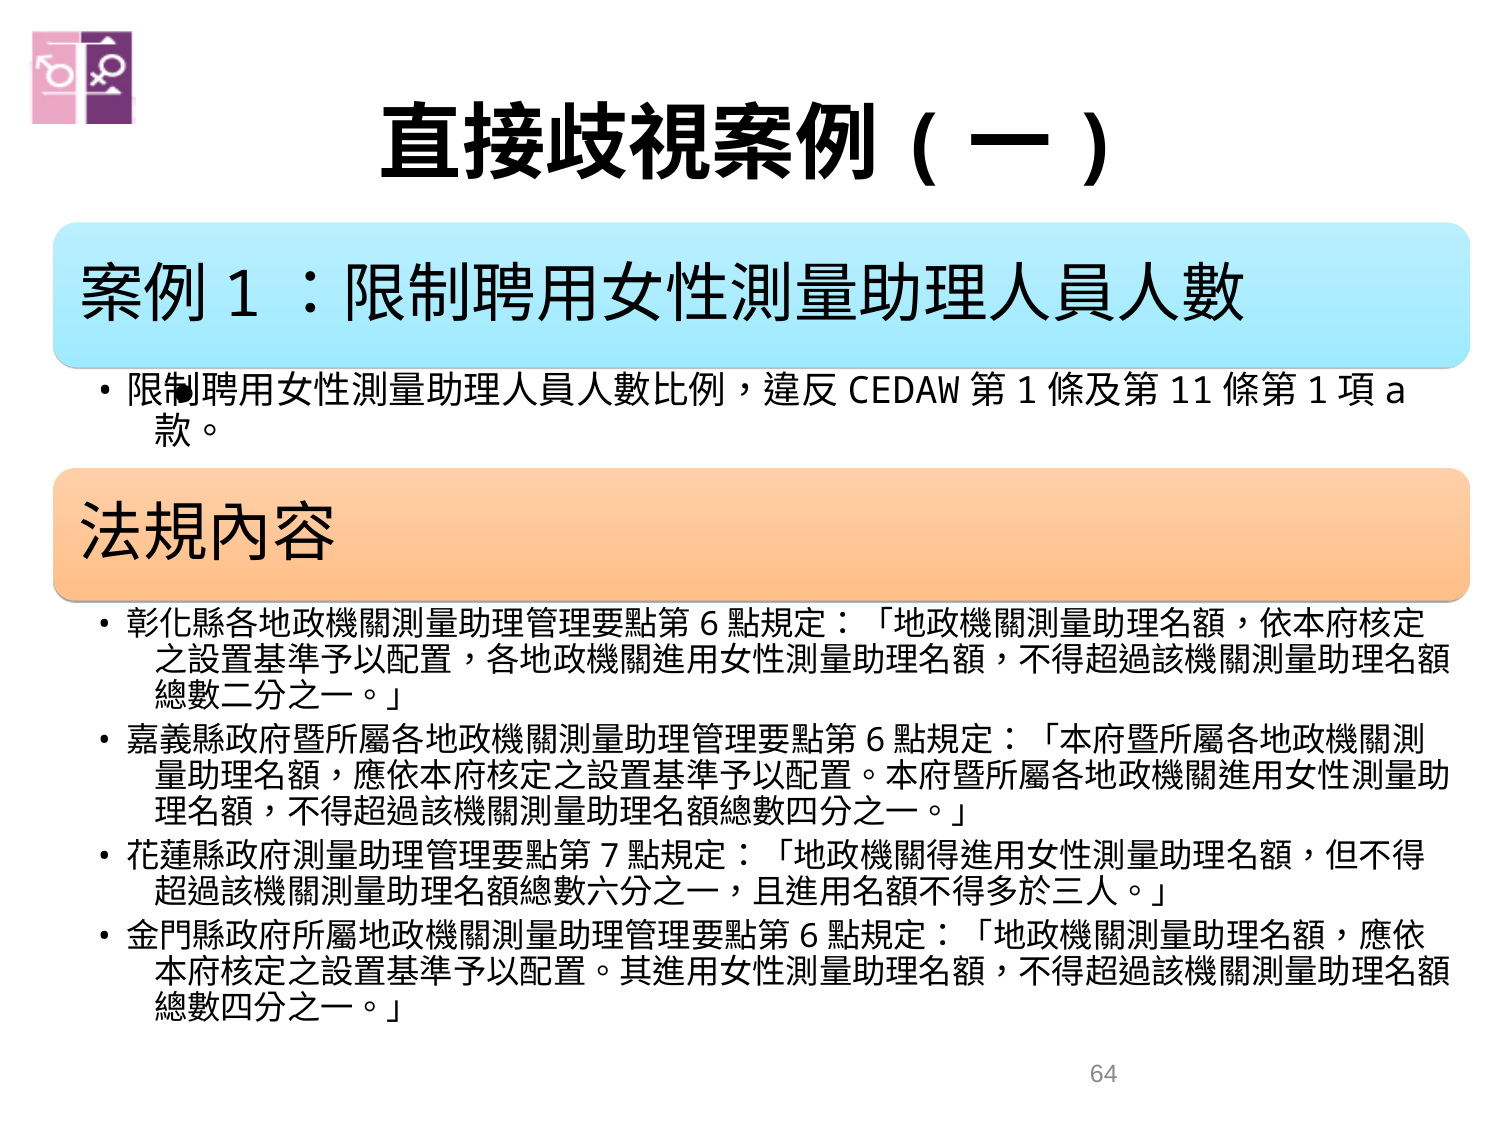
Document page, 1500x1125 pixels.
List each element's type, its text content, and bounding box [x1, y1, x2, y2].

title 直接歧視案例(一) [75, 45, 1426, 222]
text_box 彰化縣各地政機關測量助理管理要點第6點規定：「地政機關測量助理名額，依本府核定之設置基準予以配置，各地政機關進用女性測量助理名額，不得超過該機關測量助理名額總數二分之一。」 嘉義縣政府暨所屬各地政機關測量助理管理要點第6點規定：「本府暨所屬各地政機關測量助理名額，應依本府核定之設置基準予以配置。本府暨所屬各地政機關進用女性測量助理名額，不得超過該機關測量助理名額總數四分之一。」 花蓮縣政府測量助理管理要點第7點規定：「地政機關得進用女性測量助理名額，但不得超過該機關測量助理名額總數六分之一，且進用名額不得多於三人。」 金門縣政府所屬地政機關測量助理管理要點第6點規定：「地政機關測量助理名額，應依本府核定之設置基準予以配置。其進用女性測量助理名額，不得超過該機關測量助理名額總數四分之一。」 [53, 603, 1471, 1068]
text_box 案例1：限制聘用女性測量助理人員人數 [53, 222, 1471, 367]
text_box 法規內容 [53, 468, 1471, 601]
text_box 64 [1074, 1068, 1426, 1103]
text_box 限制聘用女性測量助理人員人數比例，違反CEDAW第1條及第11條第1項a款。 [53, 367, 1471, 471]
